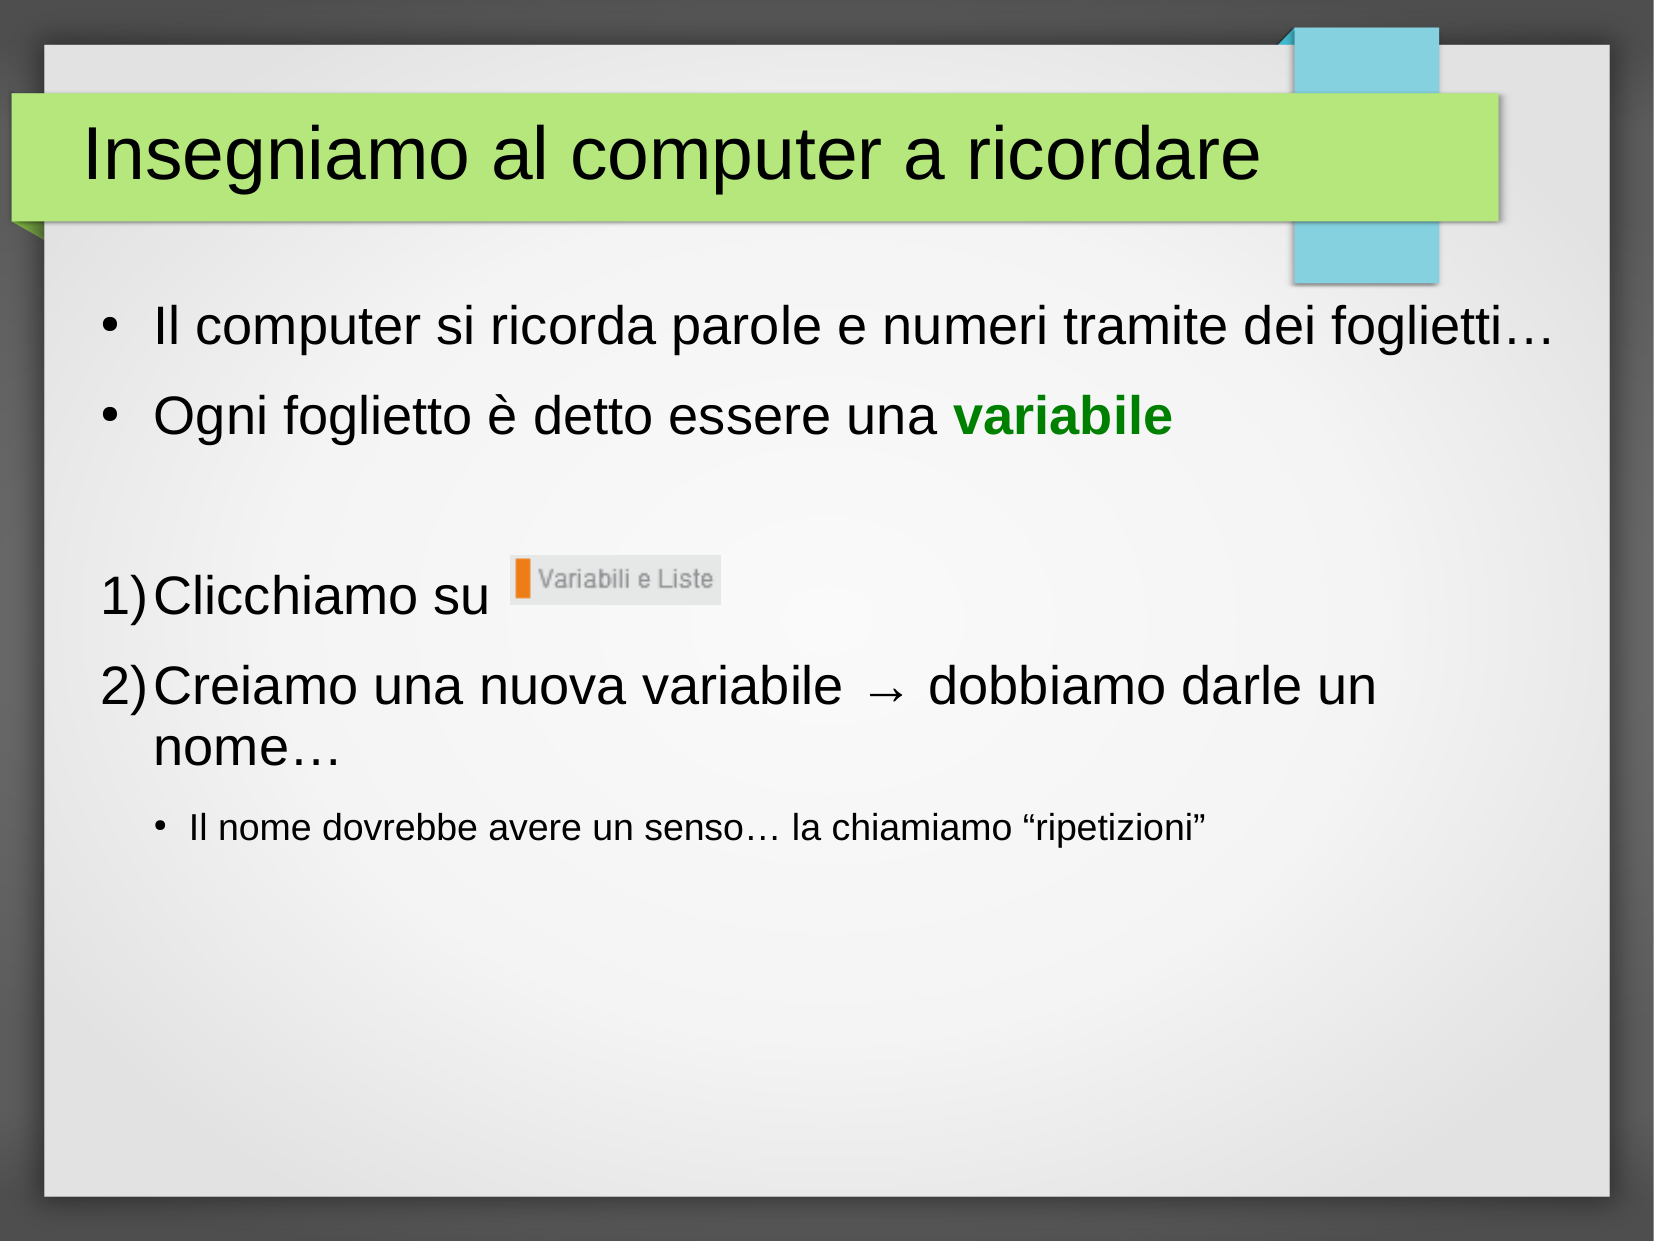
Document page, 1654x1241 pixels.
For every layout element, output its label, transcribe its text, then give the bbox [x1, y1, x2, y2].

picture [0, 0, 1654, 1241]
list Il computer si ricorda parole e numeri tramite dei foglietti… Ogni foglietto è detto essere una variabile Clicchiamo su Creiamo una nuova variabile → dobbiamo darle un nome… Il nome dovrebbe avere un senso… la chiamiamo “ripetizioni” [82, 295, 1571, 1015]
title Insegniamo al computer a ricordare [82, 94, 1264, 213]
